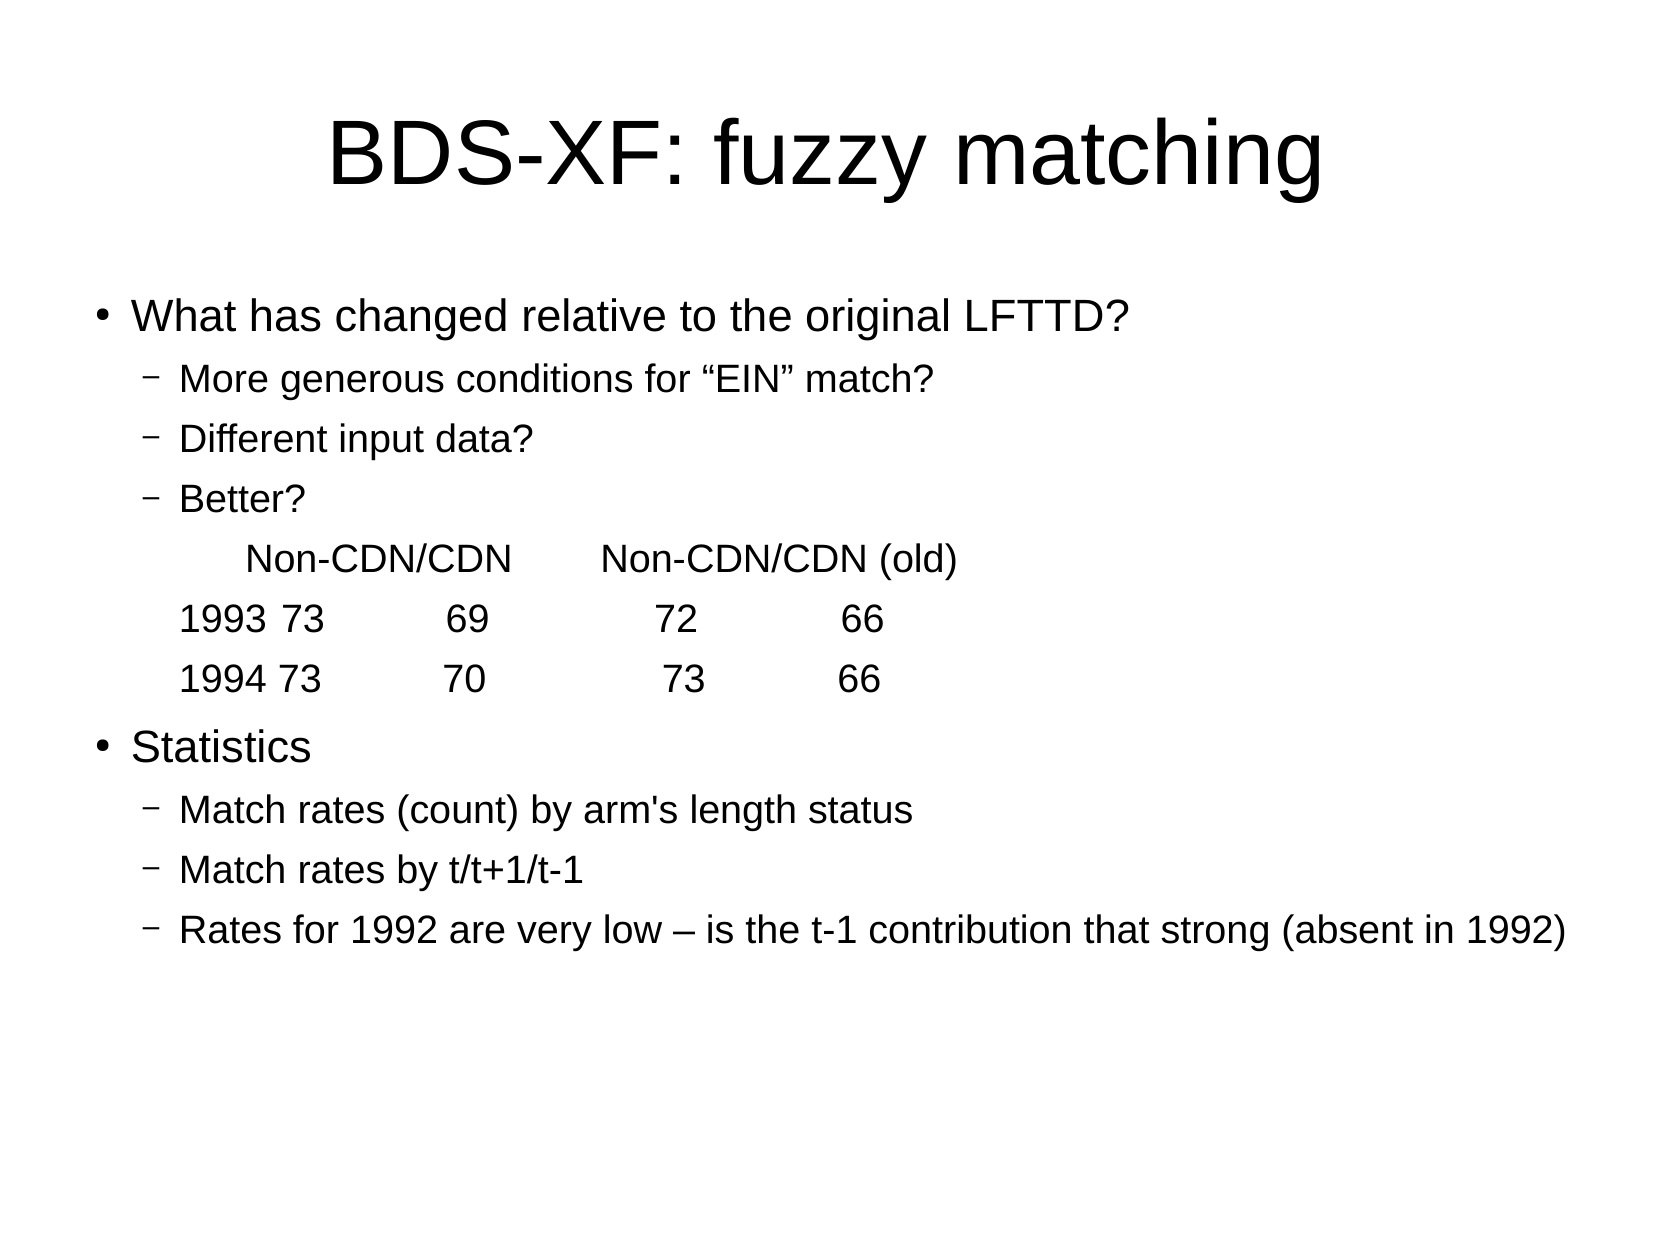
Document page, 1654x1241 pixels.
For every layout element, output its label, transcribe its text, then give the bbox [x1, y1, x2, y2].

title BDS-XF: fuzzy matching [82, 49, 1571, 257]
list What has changed relative to the original LFTTD? More generous conditions for “EIN” match? Different input data? Better? Non-CDN/CDN Non-CDN/CDN (old) 1993 73 69 72 66 1994 73 70 73 66 Statistics Match rates (count) by arm's length status Match rates by t/t+1/t-1 Rates for 1992 are very low – is the t-1 contribution that strong (absent in 1992) [82, 290, 1571, 1010]
